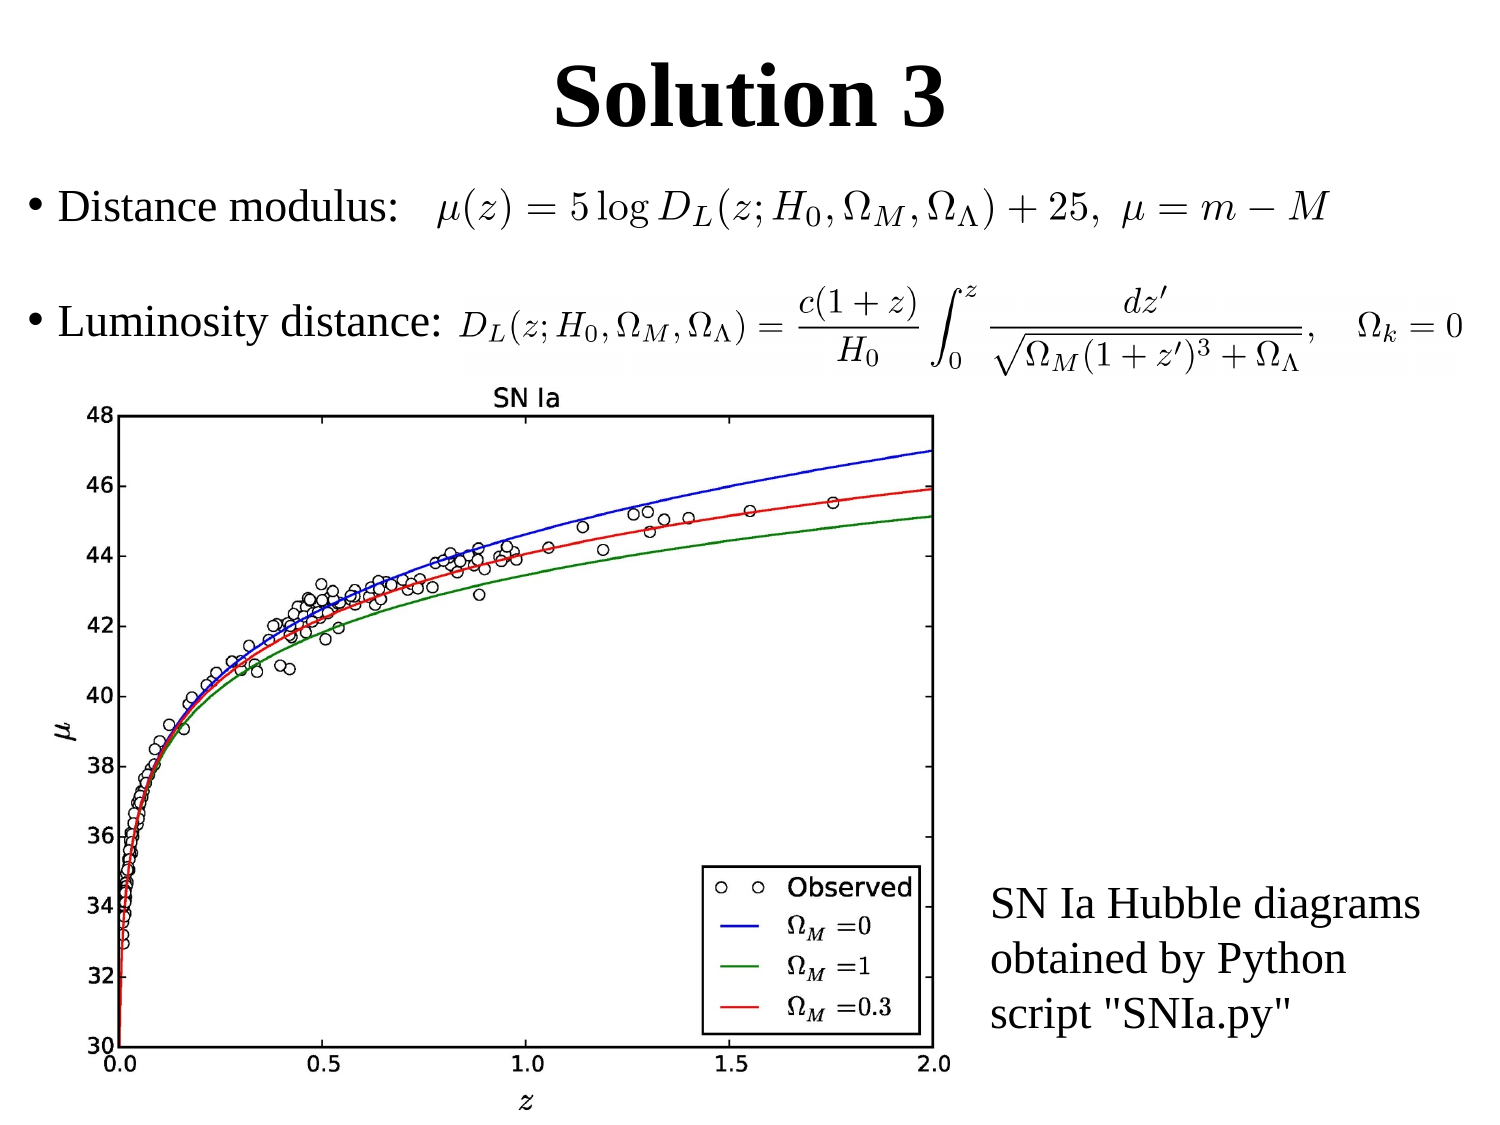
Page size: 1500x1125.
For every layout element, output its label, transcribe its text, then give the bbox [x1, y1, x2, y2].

picture [459, 285, 1462, 376]
picture [54, 387, 950, 1110]
title Solution 3 [75, 24, 1425, 155]
list Distance modulus: Luminosity distance: [12, 168, 538, 381]
picture [437, 188, 1330, 230]
text_box SN Ia Hubble diagrams obtained by Python script "SNIa.py" [975, 864, 1463, 1045]
